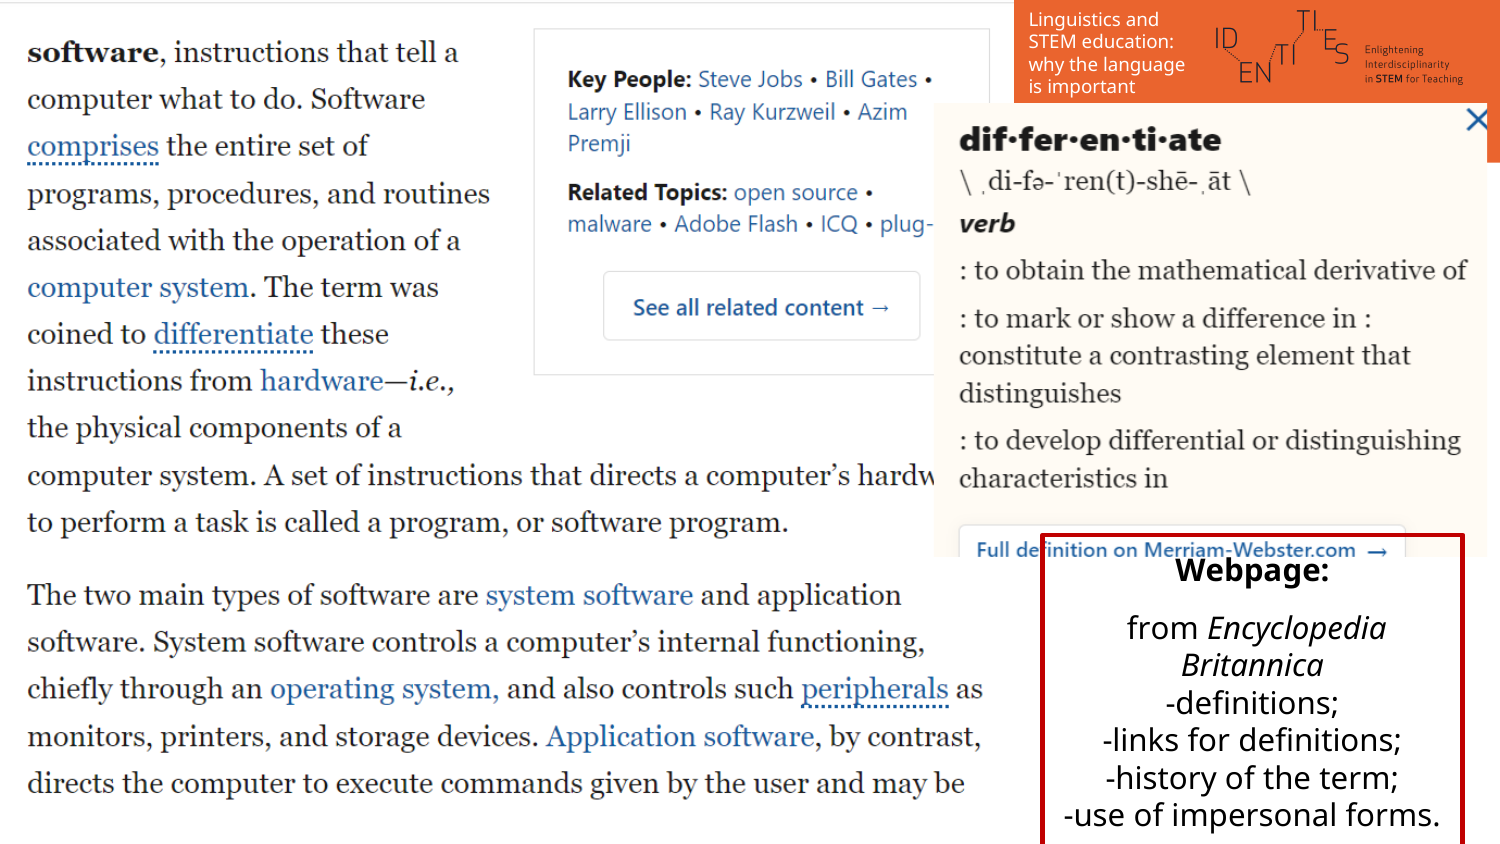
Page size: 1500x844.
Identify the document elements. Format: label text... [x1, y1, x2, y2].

picture [0, 0, 1488, 805]
text_box [1014, 0, 1500, 163]
picture [1216, 8, 1463, 88]
text_box Webpage: from Encyclopedia Britannica -definitions; -links for definitions; -history of the term; -use of impersonal forms. [1042, 534, 1463, 844]
text_box Linguistics and STEM education: why the language is important [1013, 0, 1209, 79]
